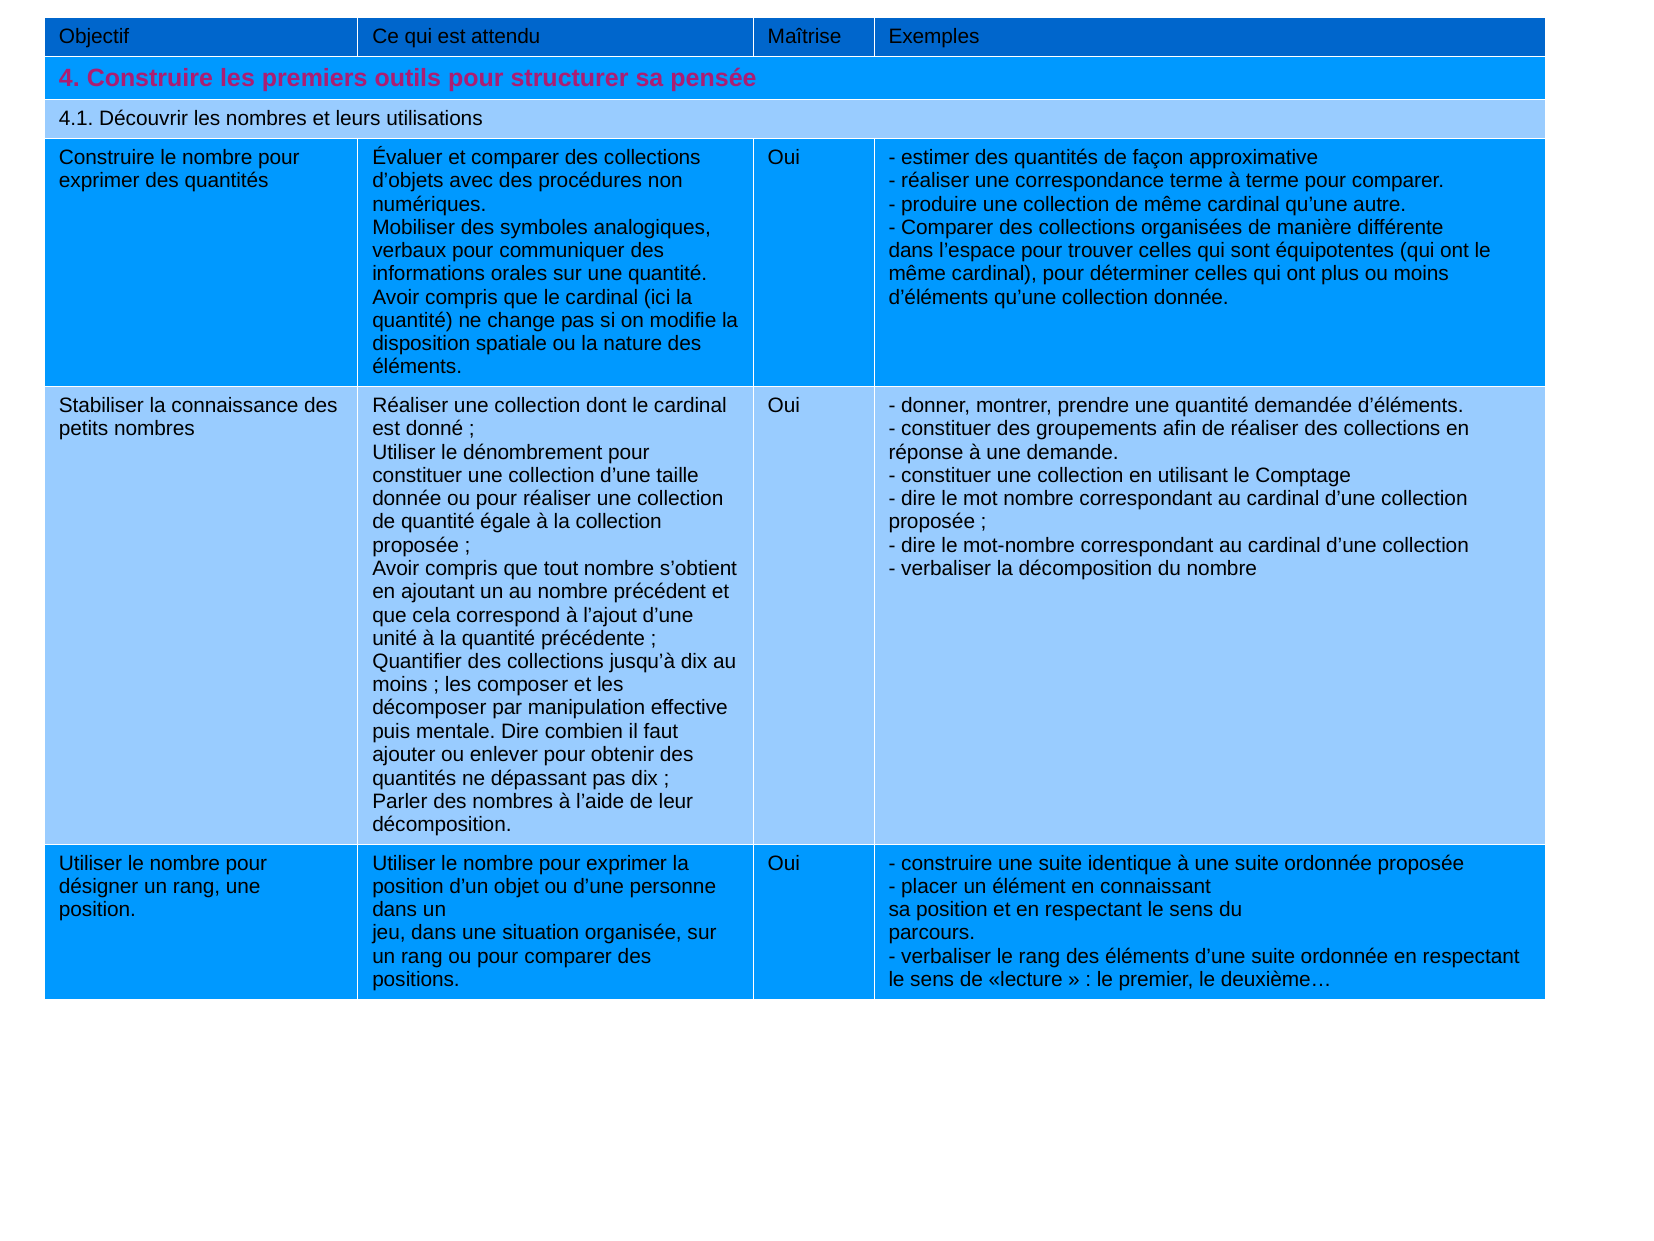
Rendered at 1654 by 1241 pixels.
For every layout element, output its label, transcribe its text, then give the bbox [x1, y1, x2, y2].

table_header Ce qui est attendu [358, 18, 753, 56]
table_cell 4. Construire les premiers outils pour structurer sa pensée [45, 57, 1545, 99]
table_cell Oui [754, 139, 874, 386]
table_cell Réaliser une collection dont le cardinal est donné ; Utiliser le dénombrement pour constituer une collection d’une taille donnée ou pour réaliser une collection de quantité égale à la collection proposée ; Avoir compris que tout nombre s’obtient en ajoutant un au nombre précédent et que cela correspond à l’ajout d’une unité à la quantité précédente ; Quantifier des collections jusqu’à dix au moins ; les composer et les décomposer par manipulation effective puis mentale. Dire combien il faut ajouter ou enlever pour obtenir des quantités ne dépassant pas dix ; Parler des nombres à l’aide de leur décomposition. [358, 387, 753, 844]
table_cell Oui [754, 387, 874, 844]
table_cell - estimer des quantités de façon approximative - réaliser une correspondance terme à terme pour comparer. - produire une collection de même cardinal qu’une autre. - Comparer des collections organisées de manière différente dans l’espace pour trouver celles qui sont équipotentes (qui ont le même cardinal), pour déterminer celles qui ont plus ou moins d’éléments qu’une collection donnée. [875, 139, 1545, 386]
table_cell - construire une suite identique à une suite ordonnée proposée - placer un élément en connaissant sa position et en respectant le sens du parcours. - verbaliser le rang des éléments d’une suite ordonnée en respectant le sens de «lecture » : le premier, le deuxième… [875, 845, 1545, 999]
table_cell Construire le nombre pour exprimer des quantités [45, 139, 357, 386]
table_cell Utiliser le nombre pour exprimer la position d’un objet ou d’une personne dans un jeu, dans une situation organisée, sur un rang ou pour comparer des positions. [358, 845, 753, 999]
table_header Exemples [875, 18, 1545, 56]
table_cell Évaluer et comparer des collections d’objets avec des procédures non numériques. Mobiliser des symboles analogiques, verbaux pour communiquer des informations orales sur une quantité. Avoir compris que le cardinal (ici la quantité) ne change pas si on modifie la disposition spatiale ou la nature des éléments. [358, 139, 753, 386]
table_cell - donner, montrer, prendre une quantité demandée d’éléments. - constituer des groupements afin de réaliser des collections en réponse à une demande. - constituer une collection en utilisant le Comptage - dire le mot nombre correspondant au cardinal d’une collection proposée ; - dire le mot-nombre correspondant au cardinal d’une collection - verbaliser la décomposition du nombre [875, 387, 1545, 844]
table_cell Utiliser le nombre pour désigner un rang, une position. [45, 845, 357, 999]
table_header Objectif [45, 18, 357, 56]
table_cell Stabiliser la connaissance des petits nombres [45, 387, 357, 844]
table_cell Oui [754, 845, 874, 999]
table_header Maîtrise [754, 18, 874, 56]
table_cell 4.1. Découvrir les nombres et leurs utilisations [45, 100, 1545, 138]
